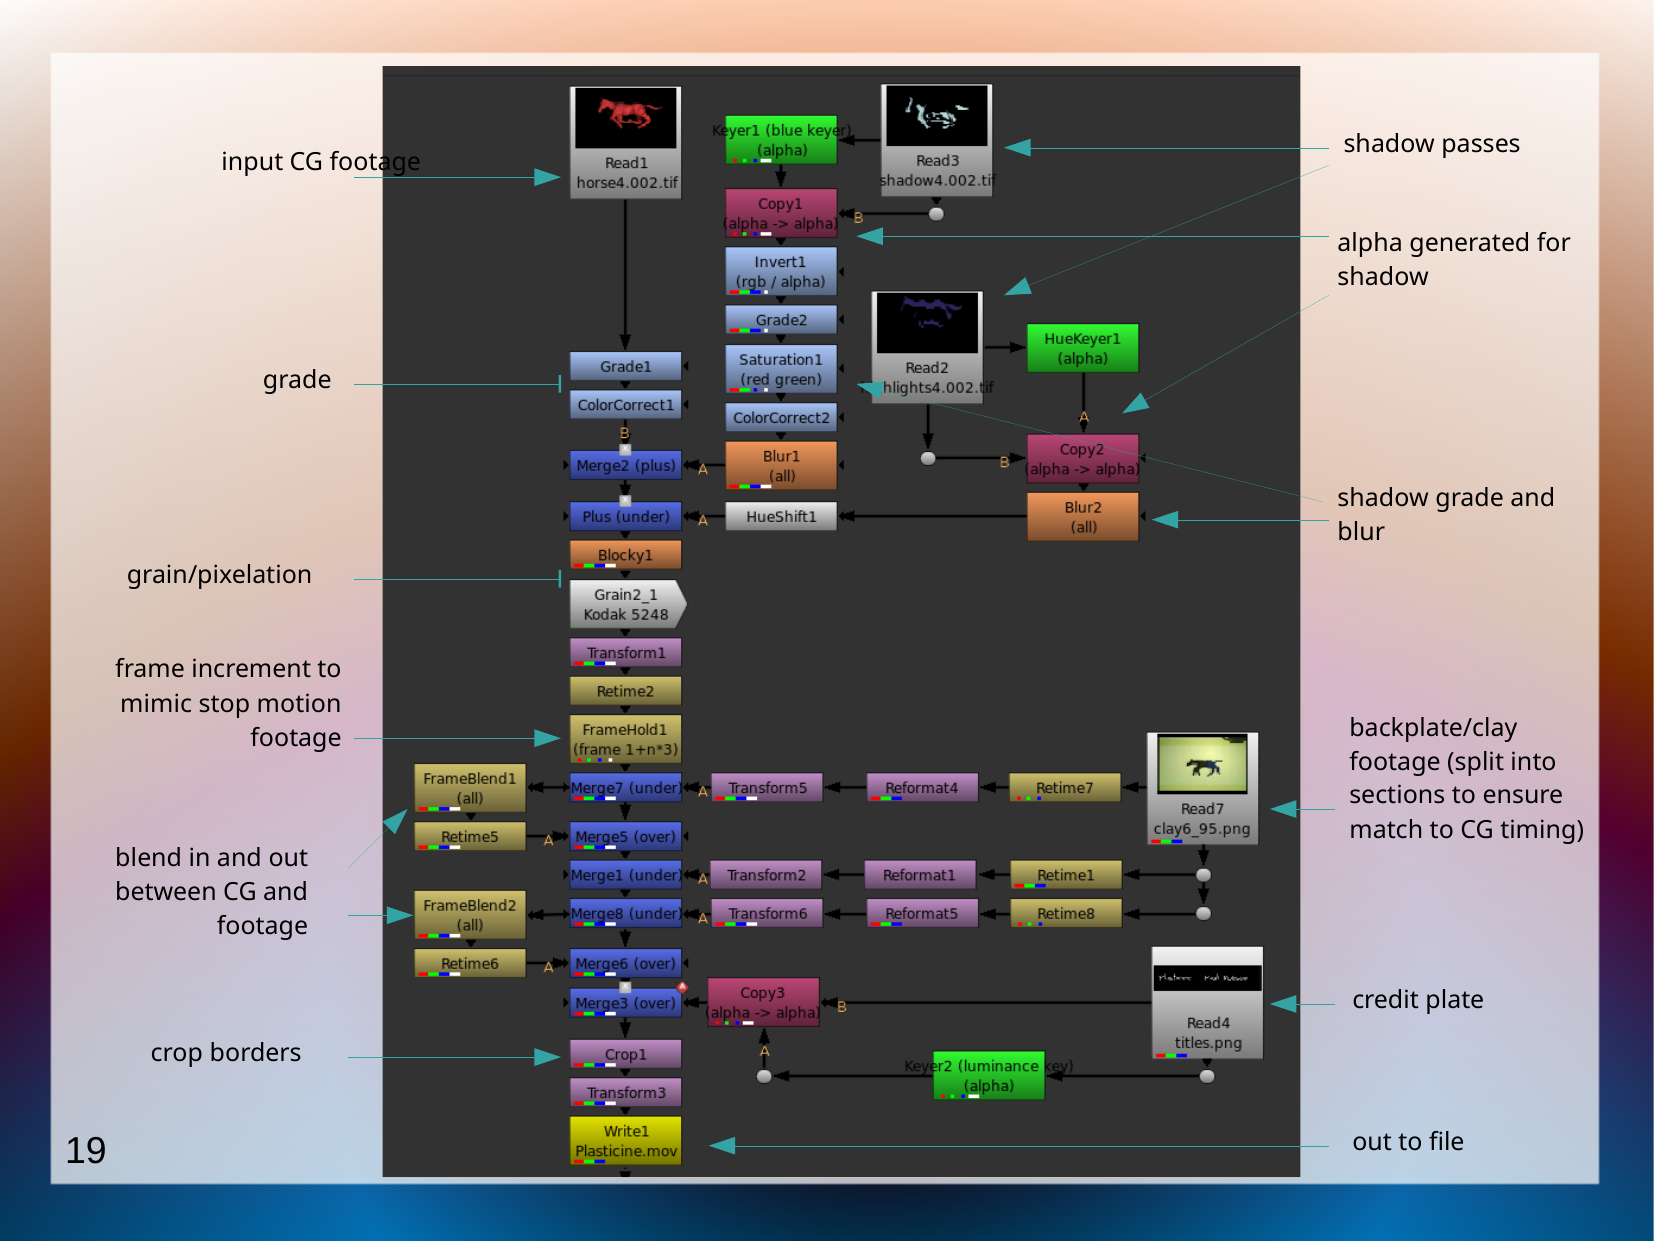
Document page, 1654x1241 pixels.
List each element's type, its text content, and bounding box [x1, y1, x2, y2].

text_box out to file [1337, 1116, 1520, 1172]
text_box credit plate [1337, 974, 1532, 1030]
picture [0, 0, 1654, 1241]
text_box shadow grade and blur [1322, 472, 1589, 568]
text_box grade [248, 354, 514, 443]
text_box crop borders [135, 1027, 402, 1117]
text_box blend in and out between CG and footage [100, 832, 367, 969]
text_box <number> [50, 1122, 709, 1193]
text_box frame increment to mimic stop motion footage [100, 643, 367, 780]
text_box grain/pixelation [112, 549, 378, 638]
text_box input CG footage [206, 135, 473, 232]
text_box backplate/clay footage (split into sections to ensure match to CG timing) [1334, 701, 1601, 919]
text_box shadow passes [1328, 118, 1549, 174]
text_box alpha generated for shadow [1322, 217, 1589, 313]
